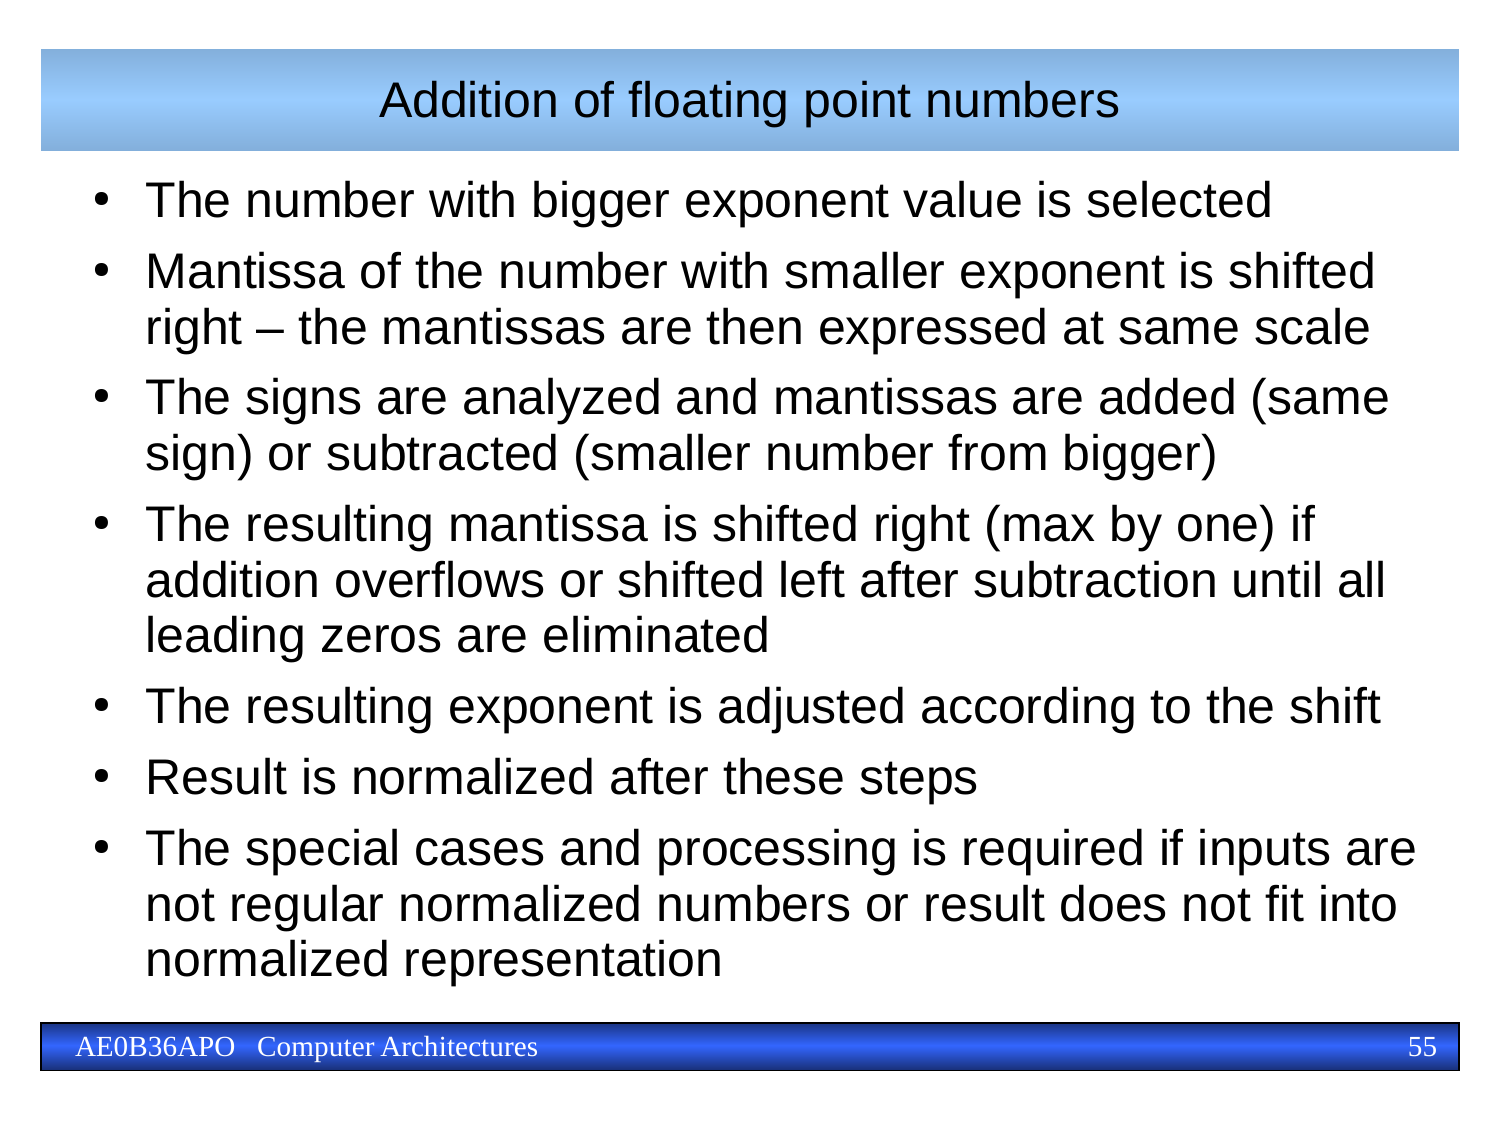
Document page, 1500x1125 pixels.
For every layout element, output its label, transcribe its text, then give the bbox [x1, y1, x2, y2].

title Addition of floating point numbers [41, 49, 1459, 151]
list The number with bigger exponent value is selected Mantissa of the number with smaller exponent is shifted right – the mantissas are then expressed at same scale The signs are analyzed and mantissas are added (same sign) or subtracted (smaller number from bigger) The resulting mantissa is shifted right (max by one) if addition overflows or shifted left after subtraction until all leading zeros are eliminated The resulting exponent is adjusted according to the shift Result is normalized after these steps The special cases and processing is required if inputs are not regular normalized numbers or result does not fit into normalized representation [75, 172, 1426, 1013]
